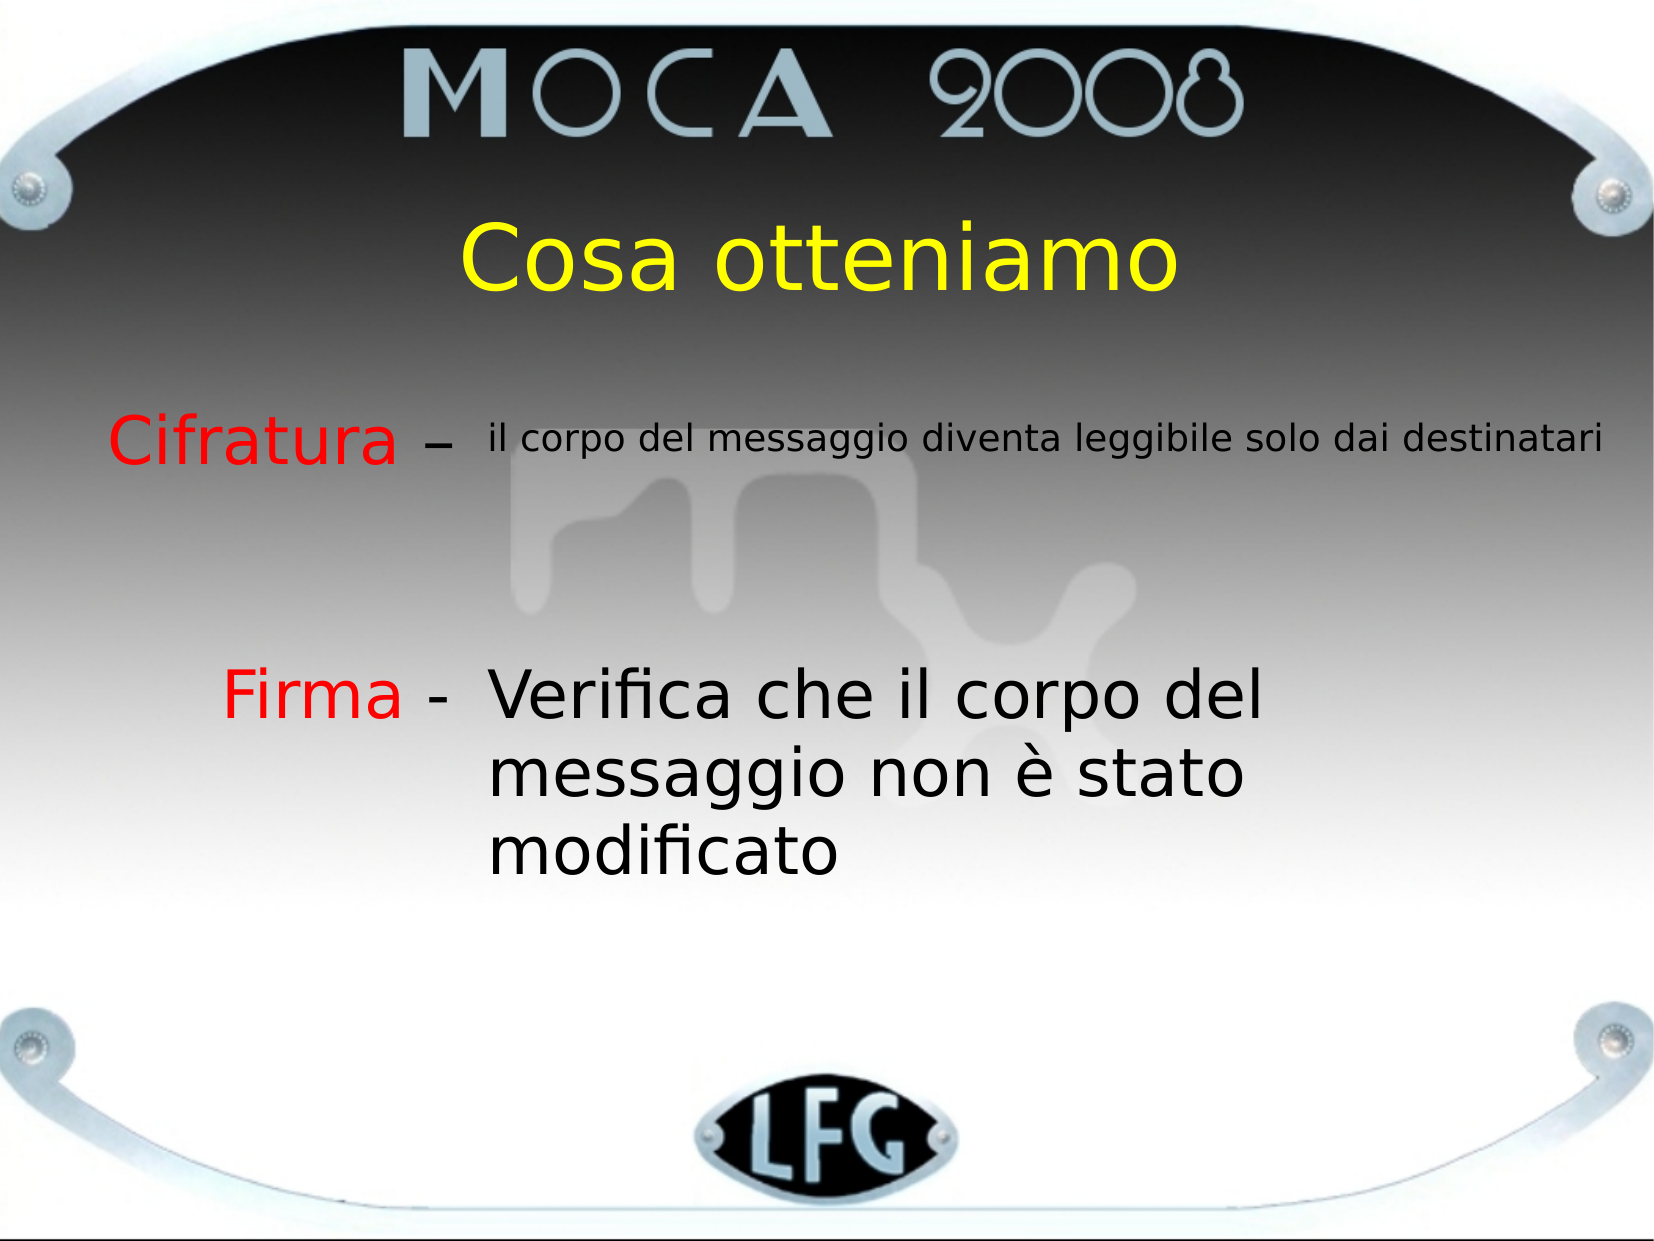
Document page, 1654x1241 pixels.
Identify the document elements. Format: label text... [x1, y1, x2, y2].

text_box Firma - [206, 649, 467, 743]
text_box il corpo del messaggio diventa leggibile solo dai destinatari [472, 409, 1625, 591]
text_box Verifica che il corpo del messaggio non è stato modificato [472, 649, 1565, 898]
picture [0, 0, 1654, 1241]
title Cosa otteniamo [76, 162, 1565, 355]
subtitle Cifratura – [82, 354, 502, 530]
